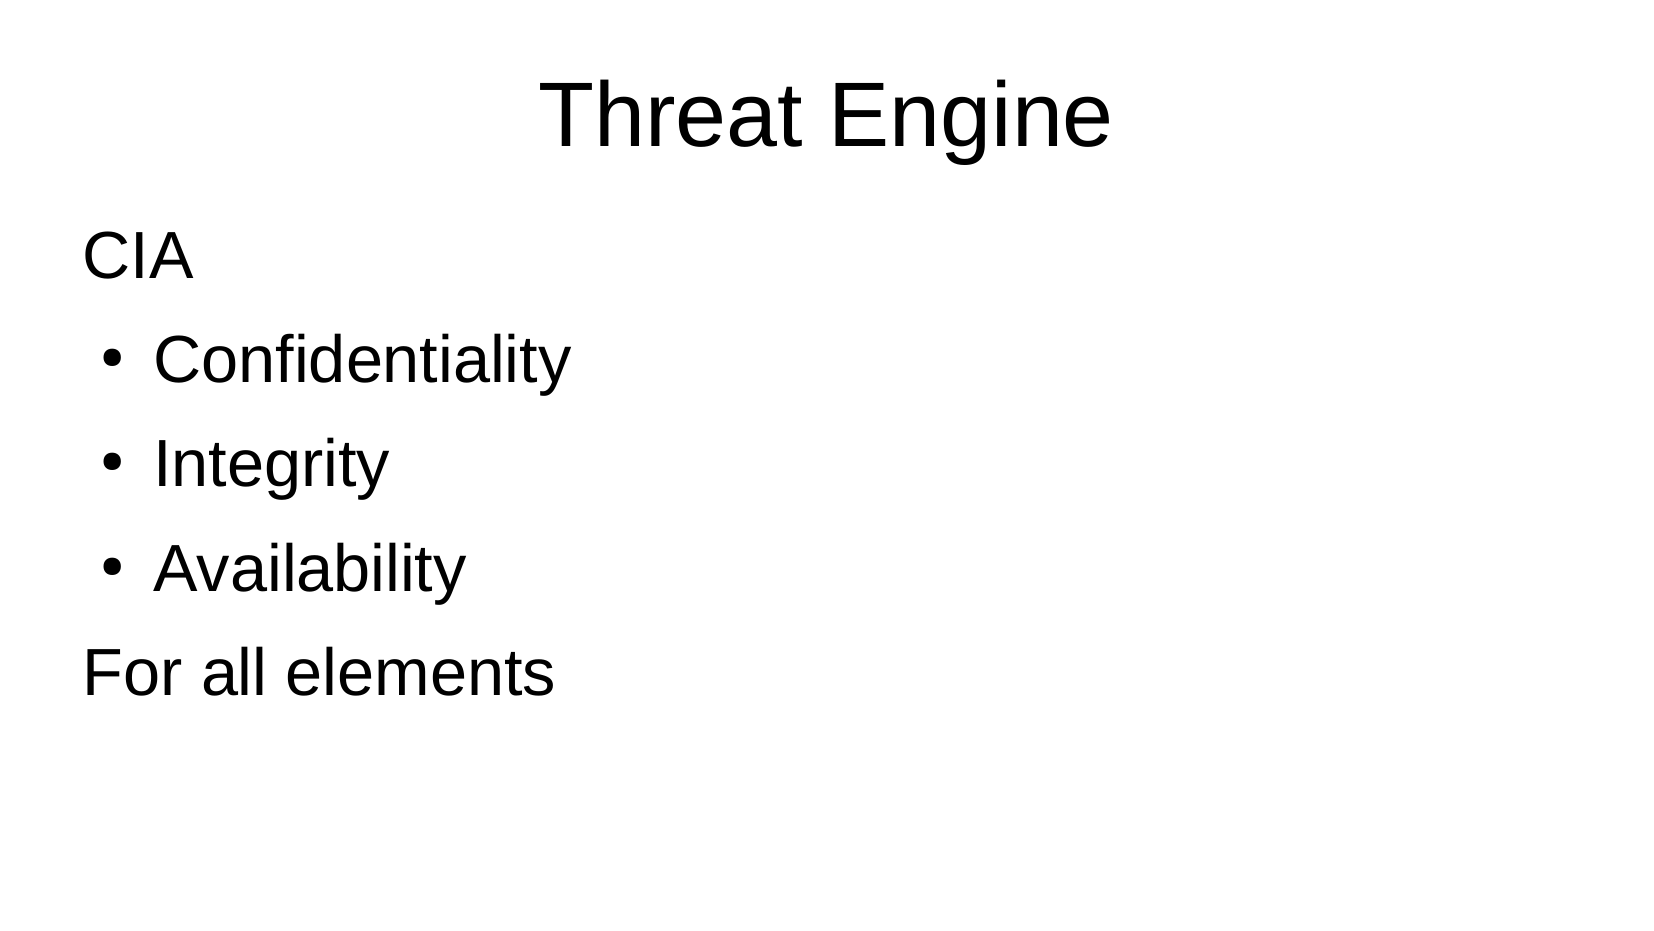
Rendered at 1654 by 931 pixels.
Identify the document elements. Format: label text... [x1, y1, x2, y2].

title Threat Engine [82, 37, 1571, 193]
list CIA Confidentiality Integrity Availability For all elements [82, 217, 1571, 758]
